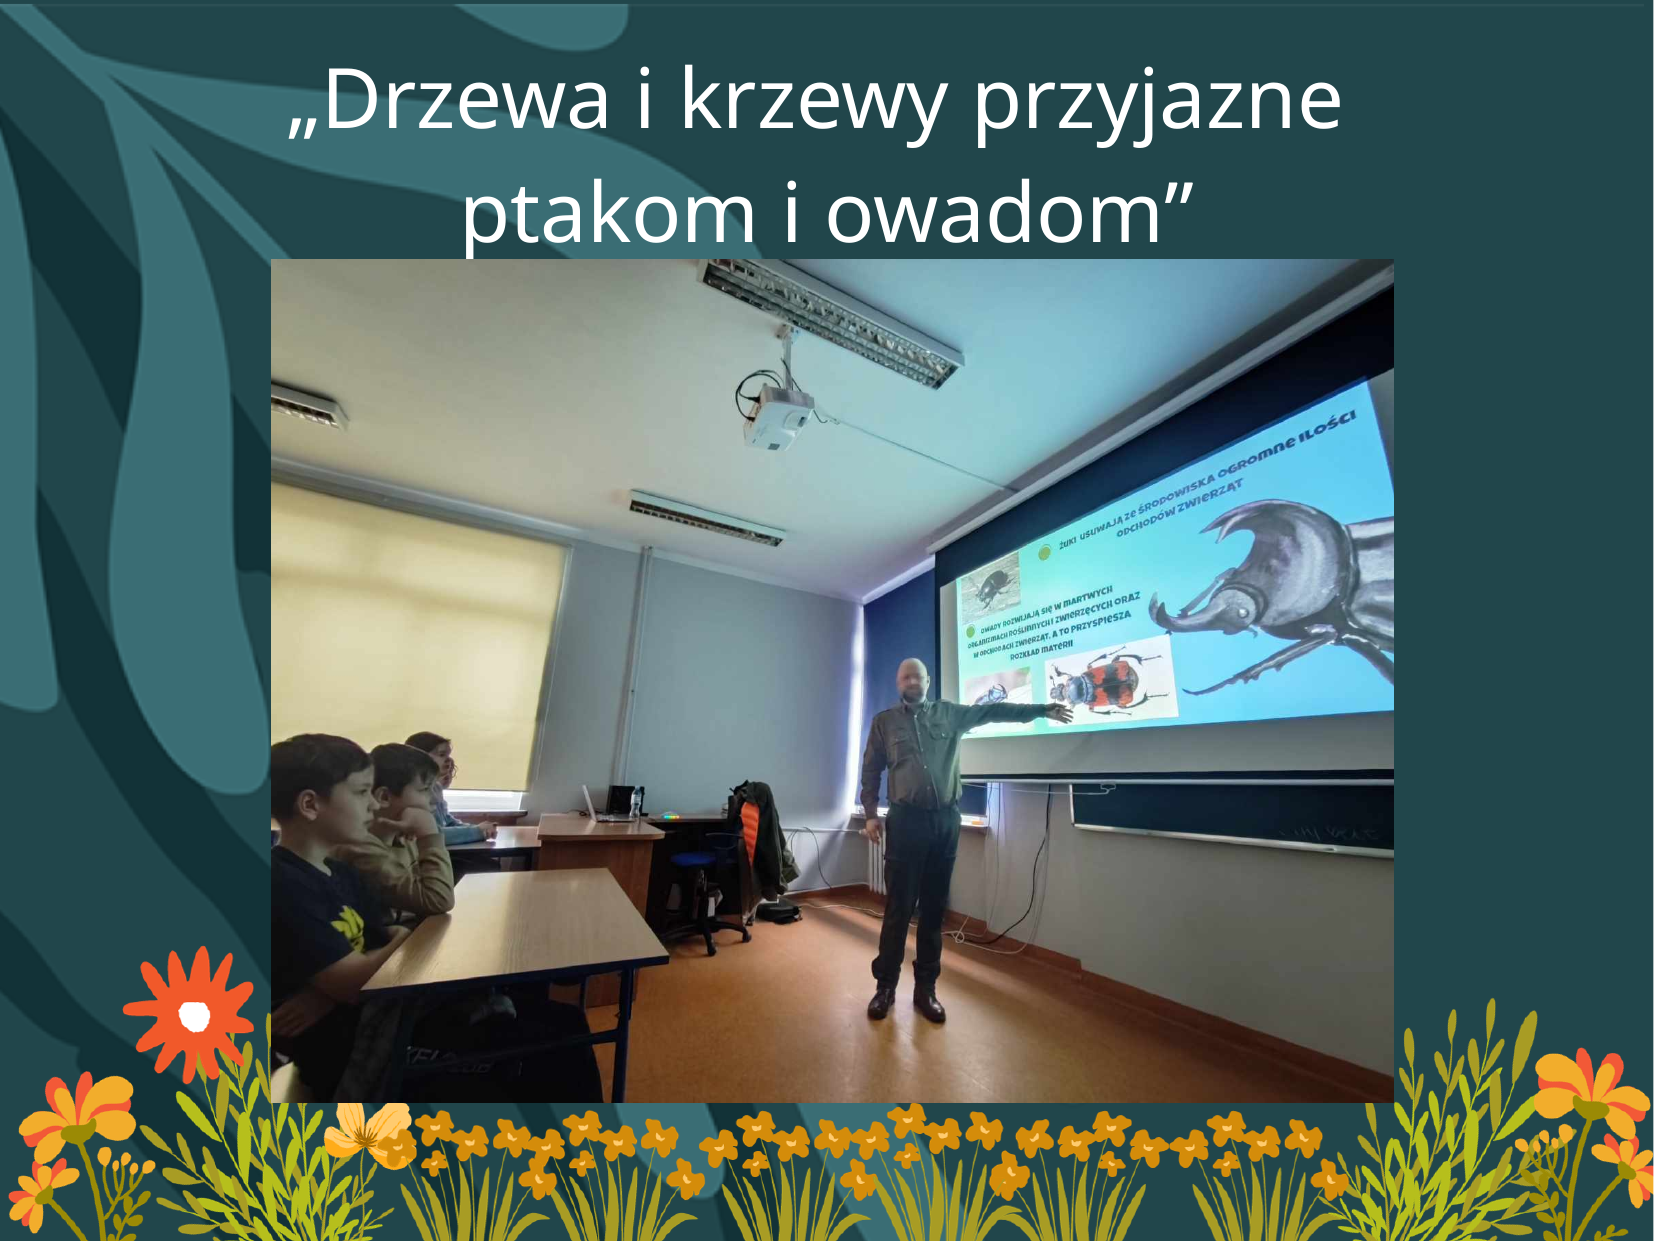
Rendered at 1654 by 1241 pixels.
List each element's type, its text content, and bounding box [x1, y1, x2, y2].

title „Drzewa i krzewy przyjazne ptakom i owadom” [82, 36, 1571, 270]
picture [0, 0, 1654, 1241]
